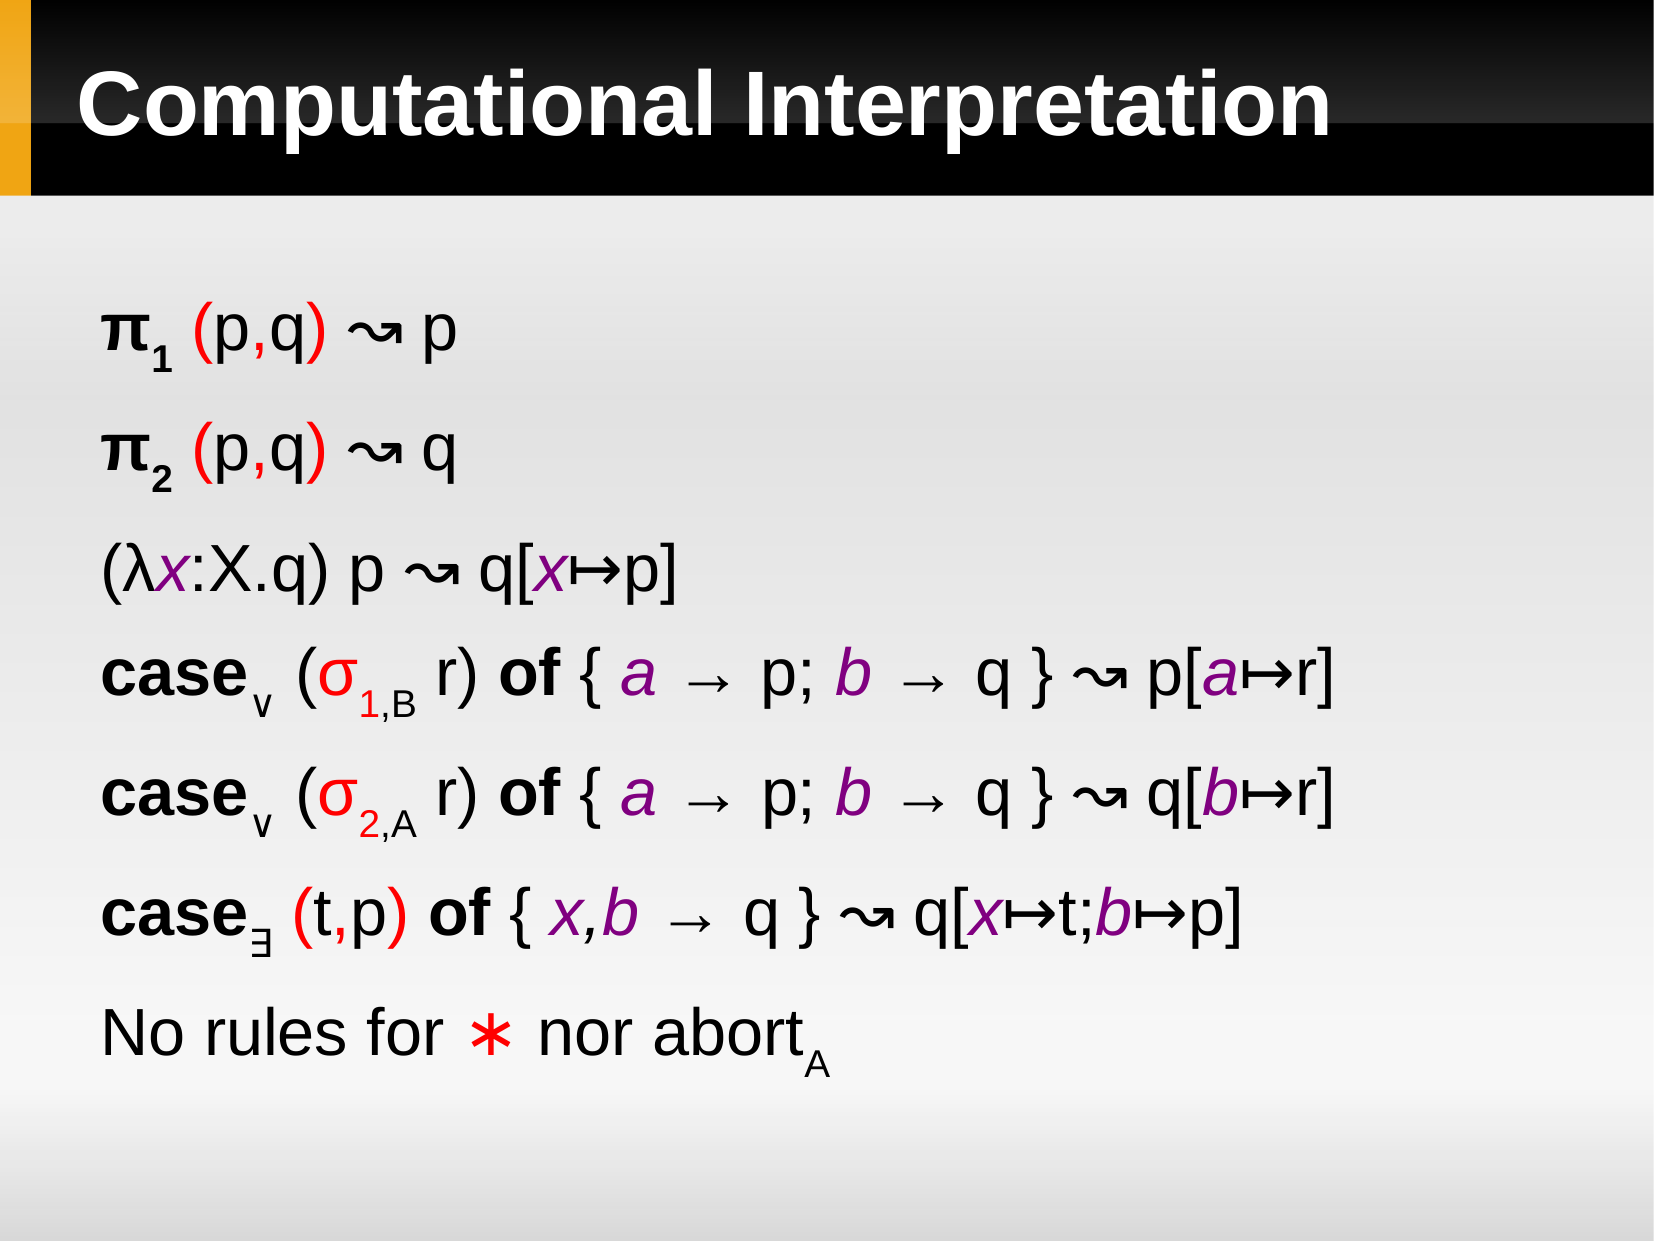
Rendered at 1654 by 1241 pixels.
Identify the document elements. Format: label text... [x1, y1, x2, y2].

title Computational Interpretation [76, 0, 1565, 208]
picture [0, 0, 1654, 1241]
list π1 (p,q) ↝ p π2 (p,q) ↝ q (λx:X.q) p ↝ q[x↦p] case∨ (σ1,B r) of { a → p; b → q } ↝ p[a↦r] case∨ (σ2,A r) of { a → p; b → q } ↝ q[b↦r] case∃ (t,p) of { x,b → q } ↝ q[x↦t;b↦p] No rules for ∗ nor abortA [82, 290, 1571, 1144]
